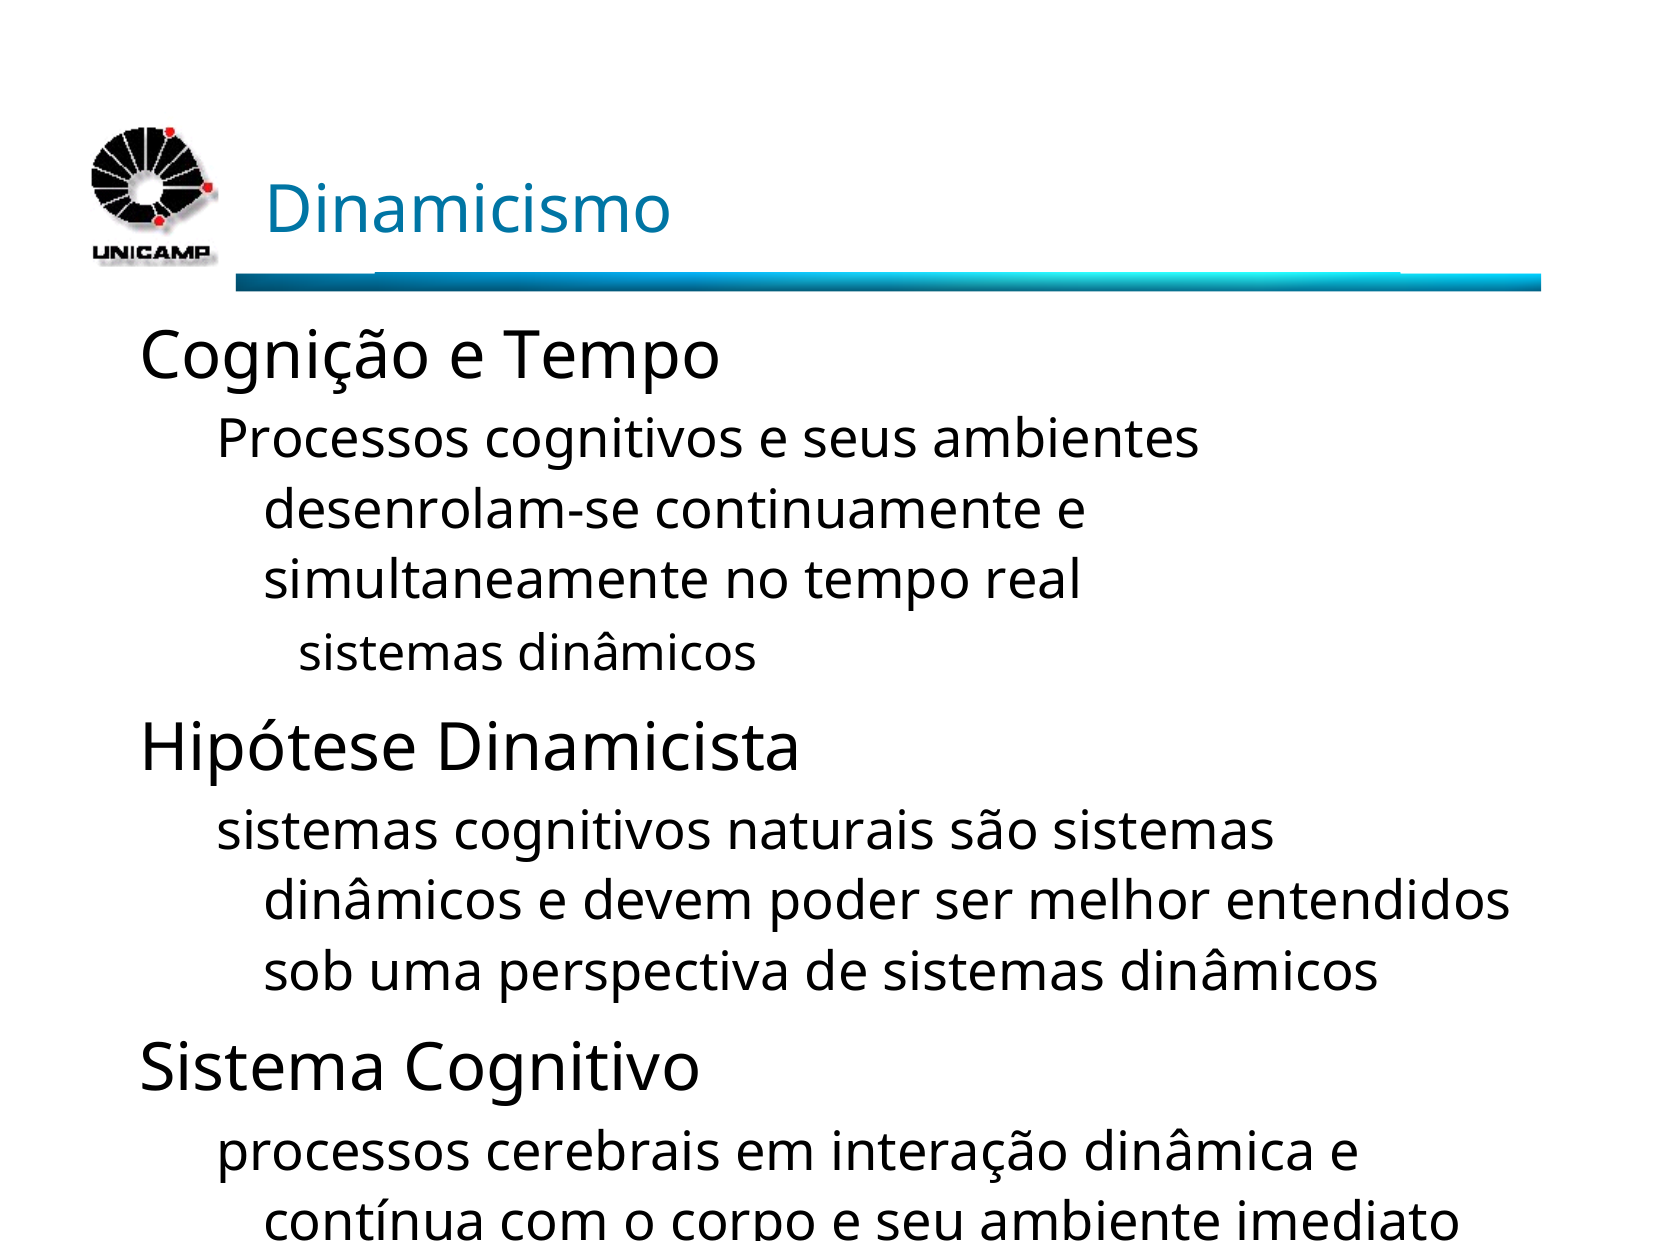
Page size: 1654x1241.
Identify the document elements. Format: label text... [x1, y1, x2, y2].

title Dinamicismo [264, 42, 1534, 250]
list Cognição e Tempo Processos cognitivos e seus ambientes desenrolam-se continuamente e simultaneamente no tempo real sistemas dinâmicos Hipótese Dinamicista sistemas cognitivos naturais são sistemas dinâmicos e devem poder ser melhor entendidos sob uma perspectiva de sistemas dinâmicos Sistema Cognitivo processos cerebrais em interação dinâmica e contínua com o corpo e seu ambiente imediato [121, 309, 1534, 1182]
picture [125, 272, 1654, 295]
